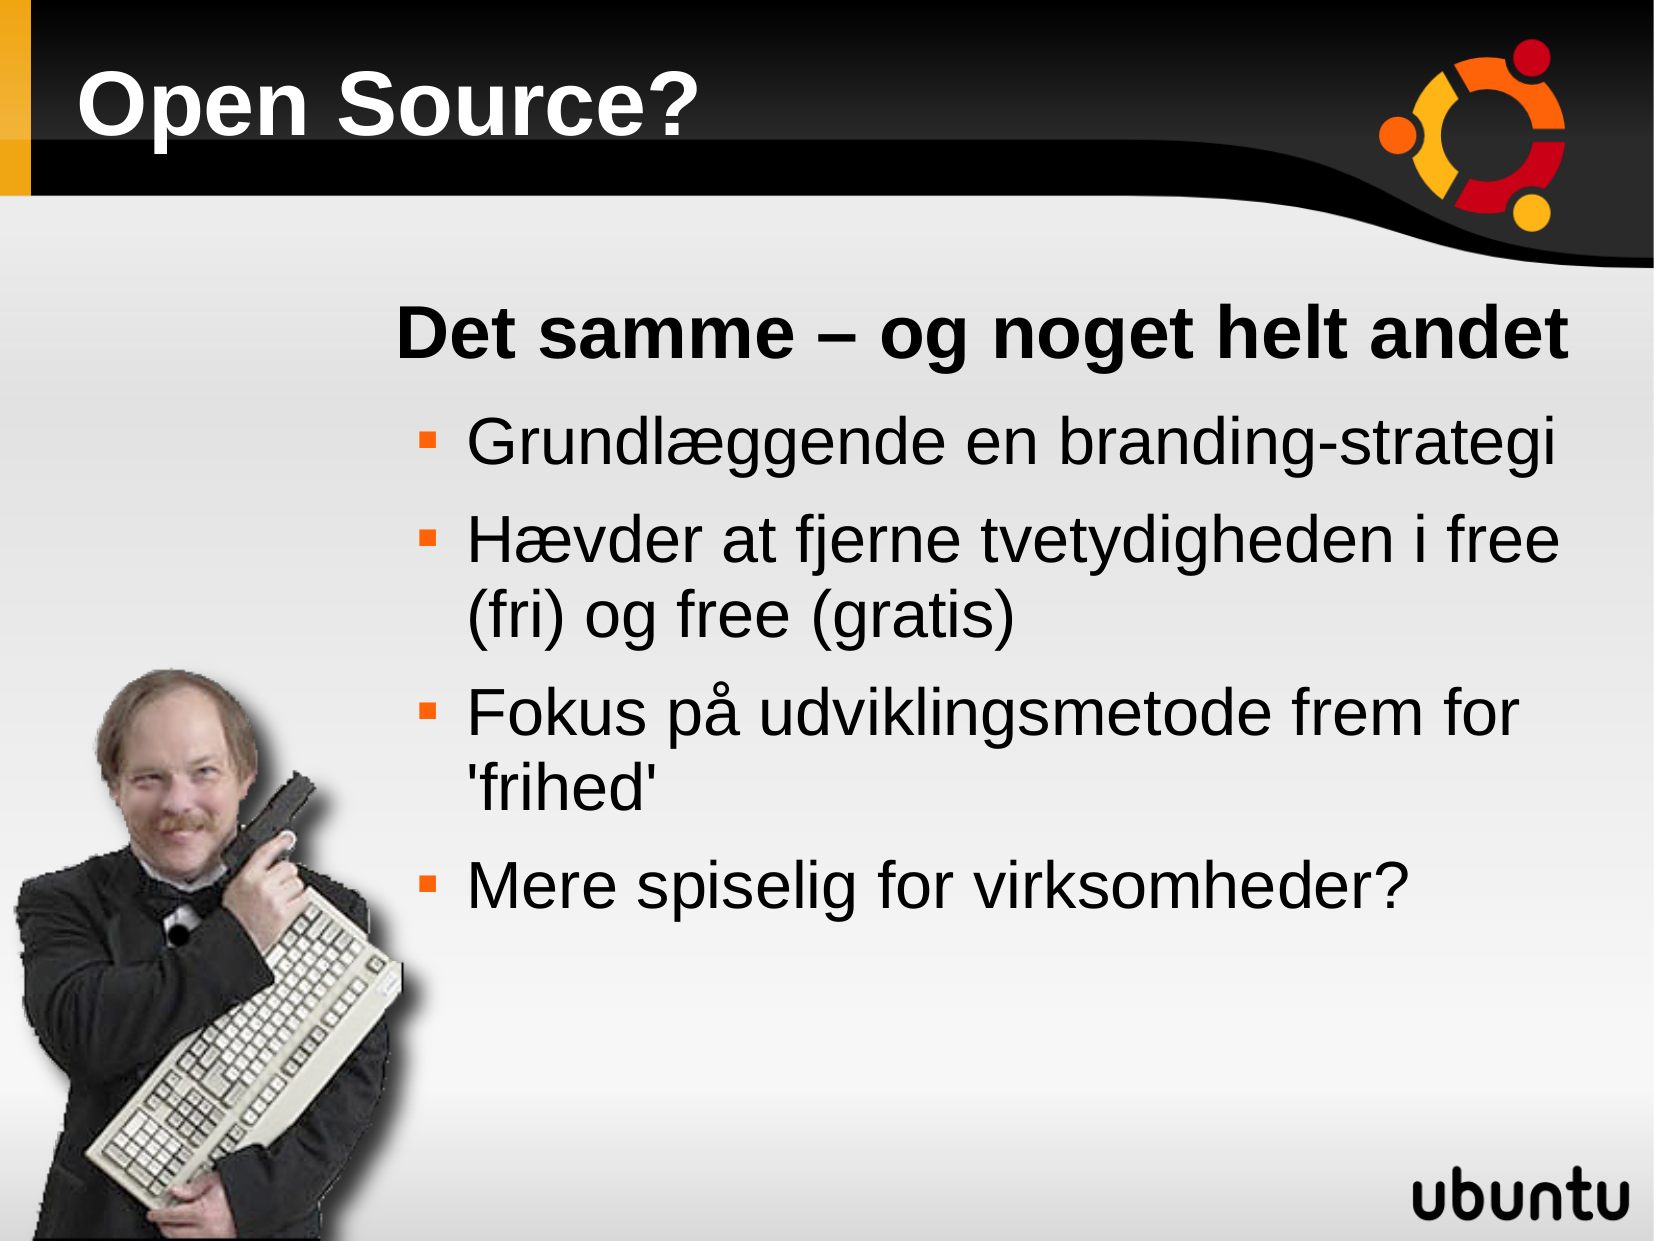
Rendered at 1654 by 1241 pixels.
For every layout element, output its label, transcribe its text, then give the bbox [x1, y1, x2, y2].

picture [0, 0, 1654, 1241]
list Det samme – og noget helt andet Grundlæggende en branding-strategi Hævder at fjerne tvetydigheden i free (fri) og free (gratis) Fokus på udviklingsmetode frem for 'frihed' Mere spiselig for virksomheder? [324, 290, 1571, 1094]
title Open Source? [76, 7, 1565, 200]
